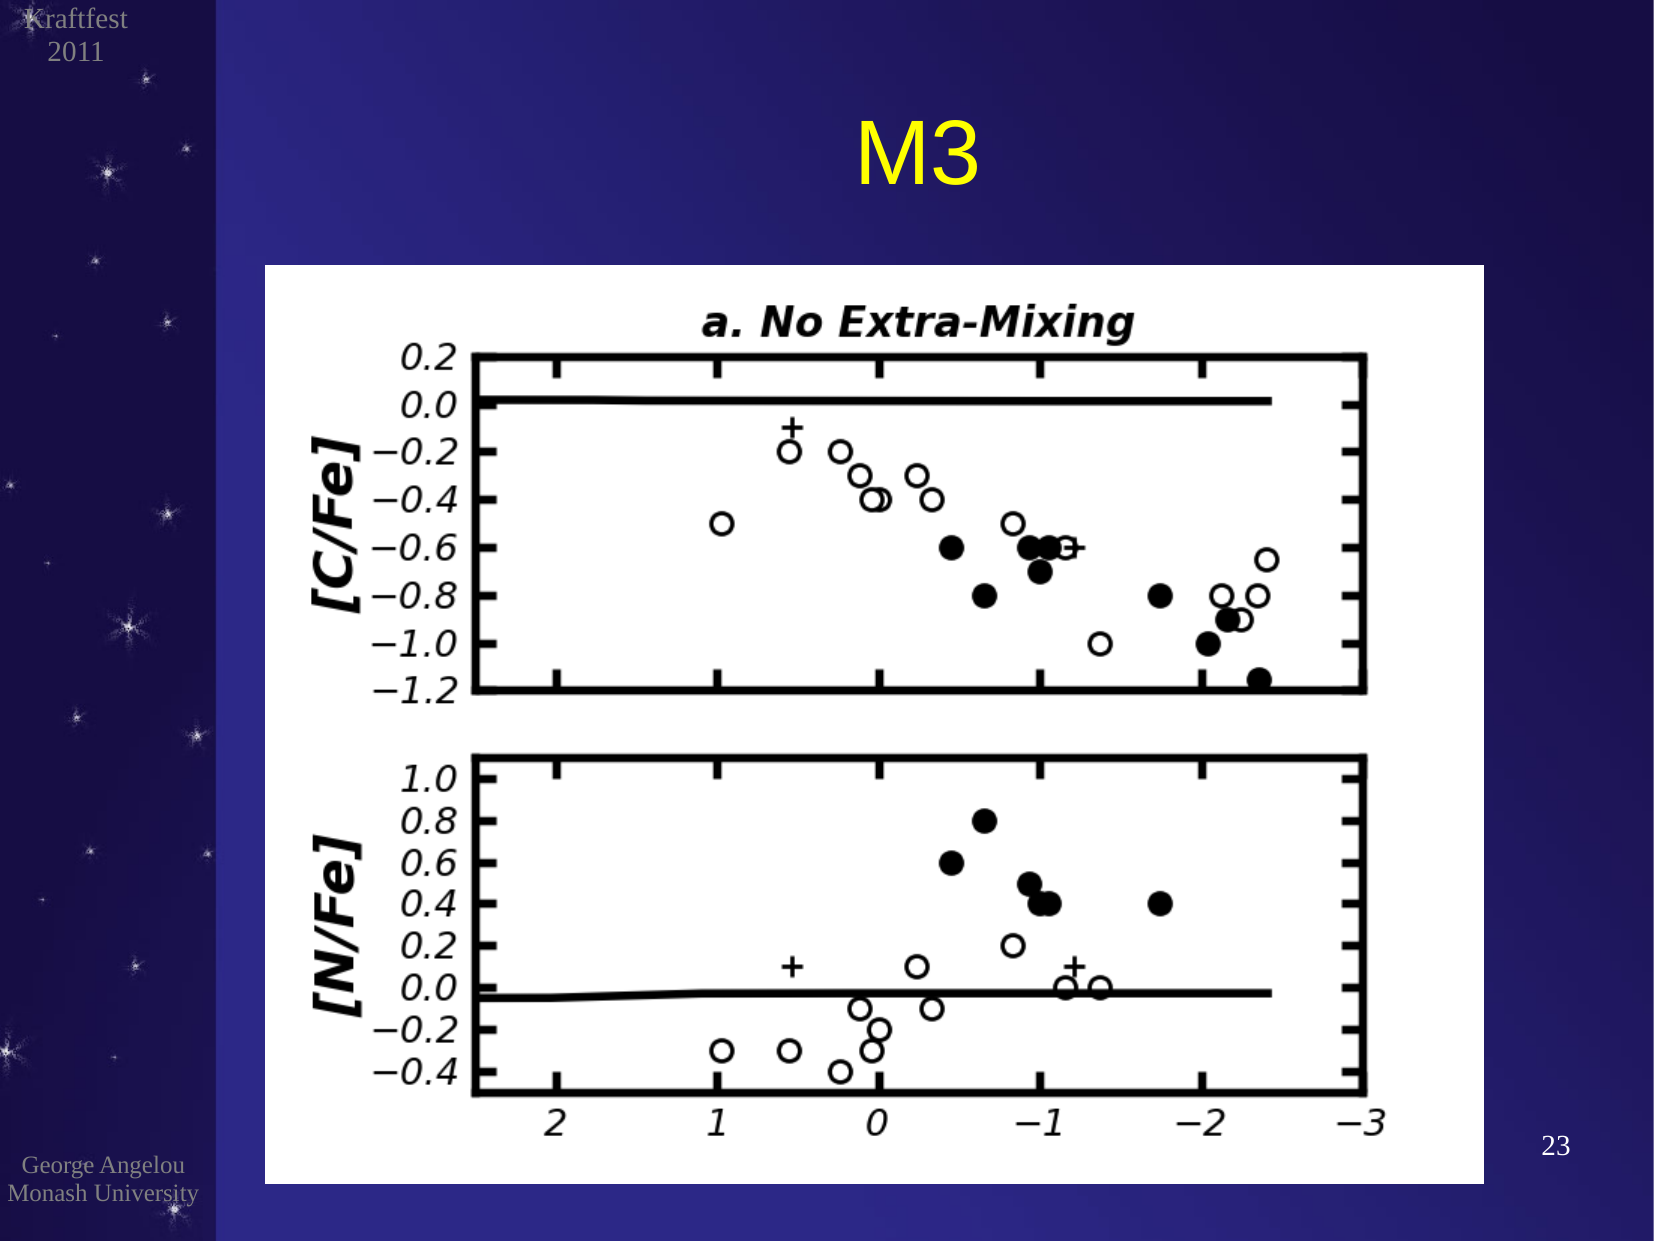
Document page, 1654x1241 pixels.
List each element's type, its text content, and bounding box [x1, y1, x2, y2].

title M3 [265, 56, 1571, 250]
picture [0, 0, 1654, 1241]
